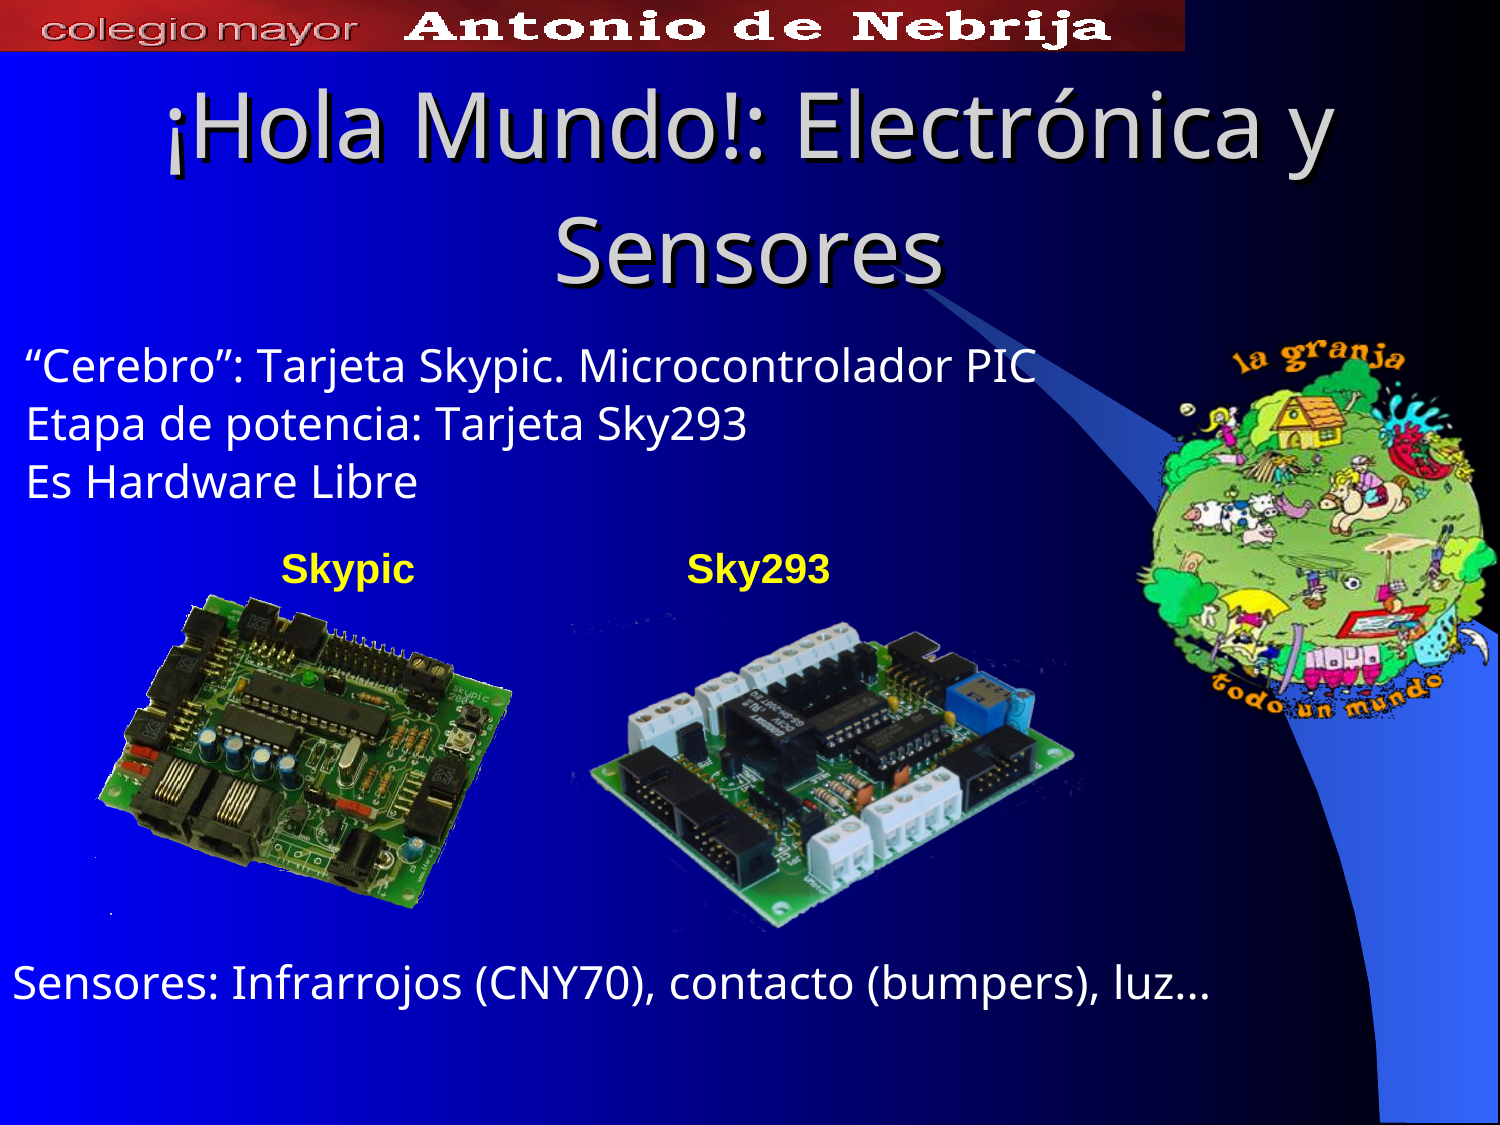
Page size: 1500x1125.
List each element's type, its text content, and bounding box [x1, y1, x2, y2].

picture [1135, 340, 1500, 724]
text_box “Cerebro”: Tarjeta Skypic. Microcontrolador PIC Etapa de potencia: Tarjeta Sky293 Es Hardware Libre [10, 328, 1203, 518]
text_box Sensores: Infrarrojos (CNY70), contacto (bumpers), luz... [0, 945, 1377, 1019]
picture [95, 592, 537, 915]
title ¡Hola Mundo!: Electrónica y Sensores [0, 67, 1500, 303]
text_box Sky293 [671, 541, 996, 600]
picture [0, 0, 1185, 52]
text_box Skypic [266, 541, 581, 600]
picture [571, 613, 1083, 932]
